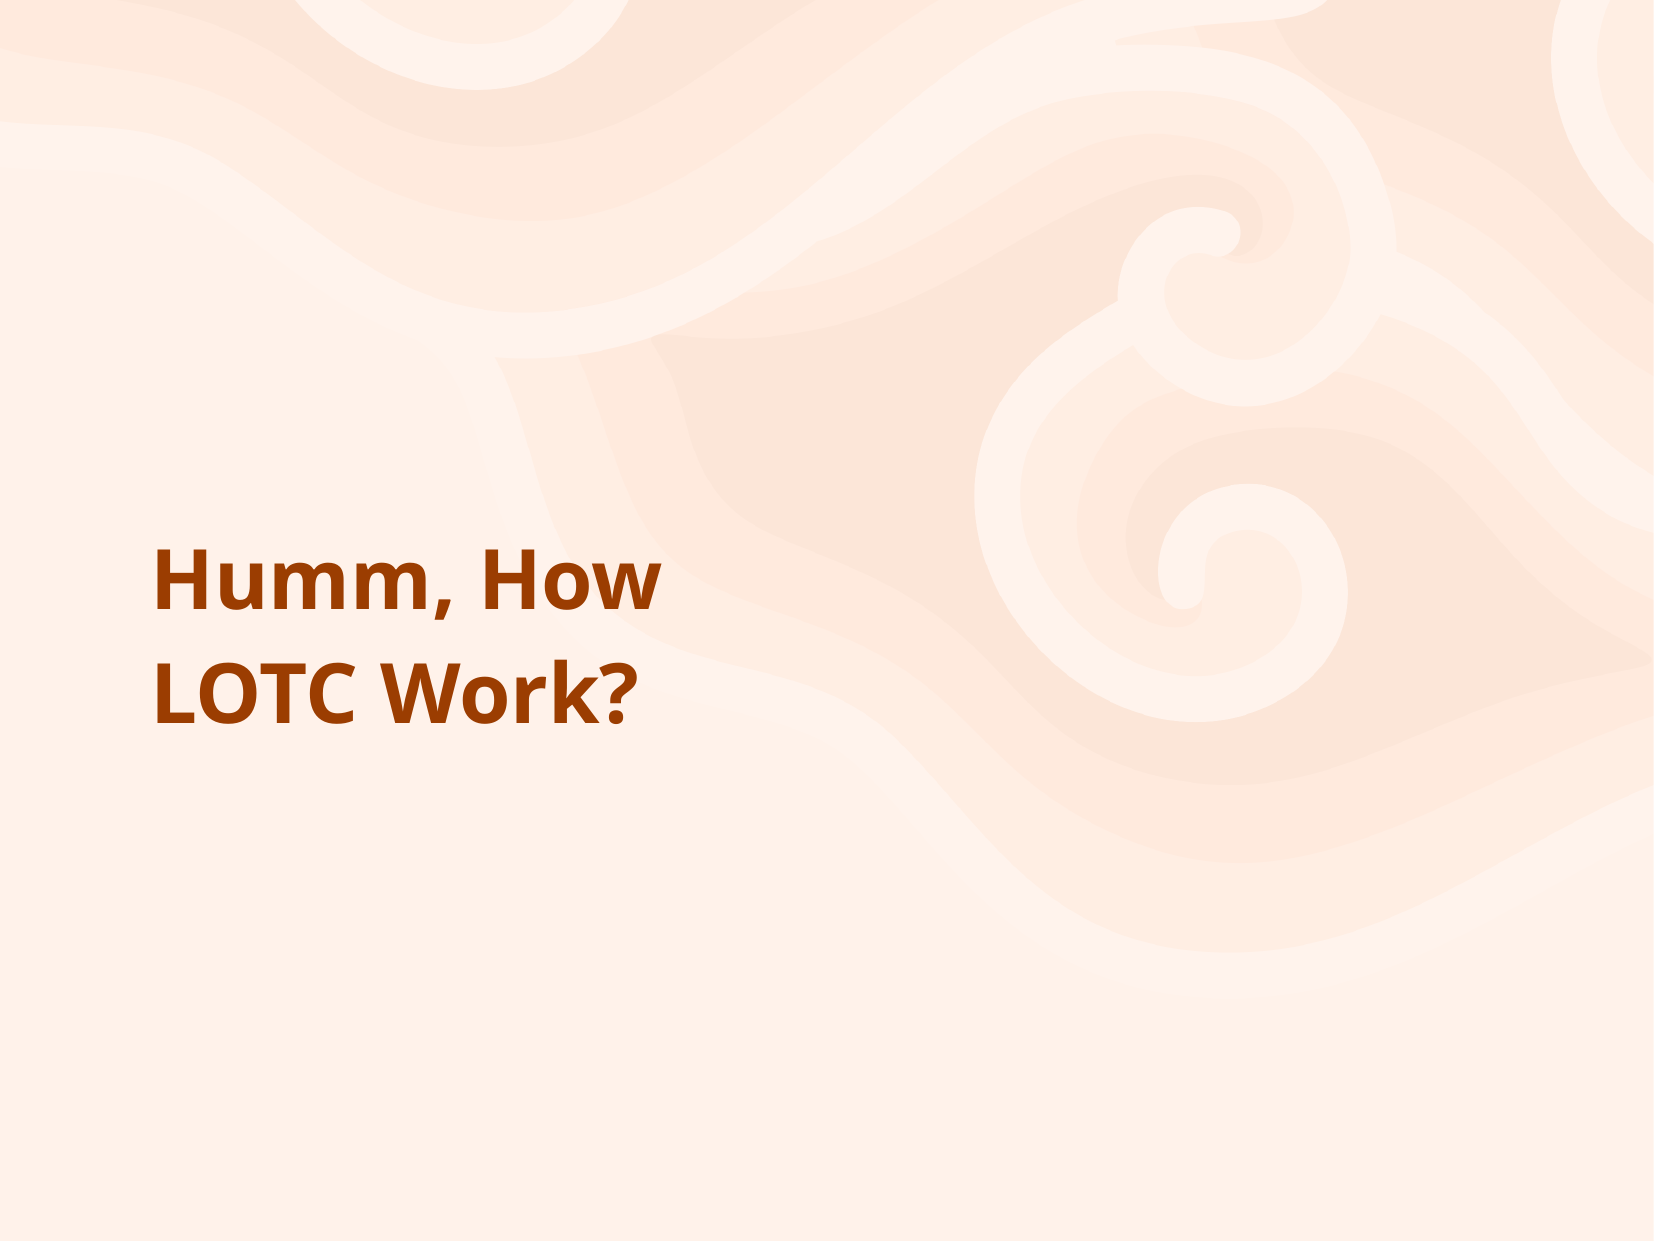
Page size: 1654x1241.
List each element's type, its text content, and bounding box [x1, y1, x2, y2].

picture [0, 0, 1654, 1241]
text_box Humm, How LOTC Work? [135, 513, 1471, 728]
